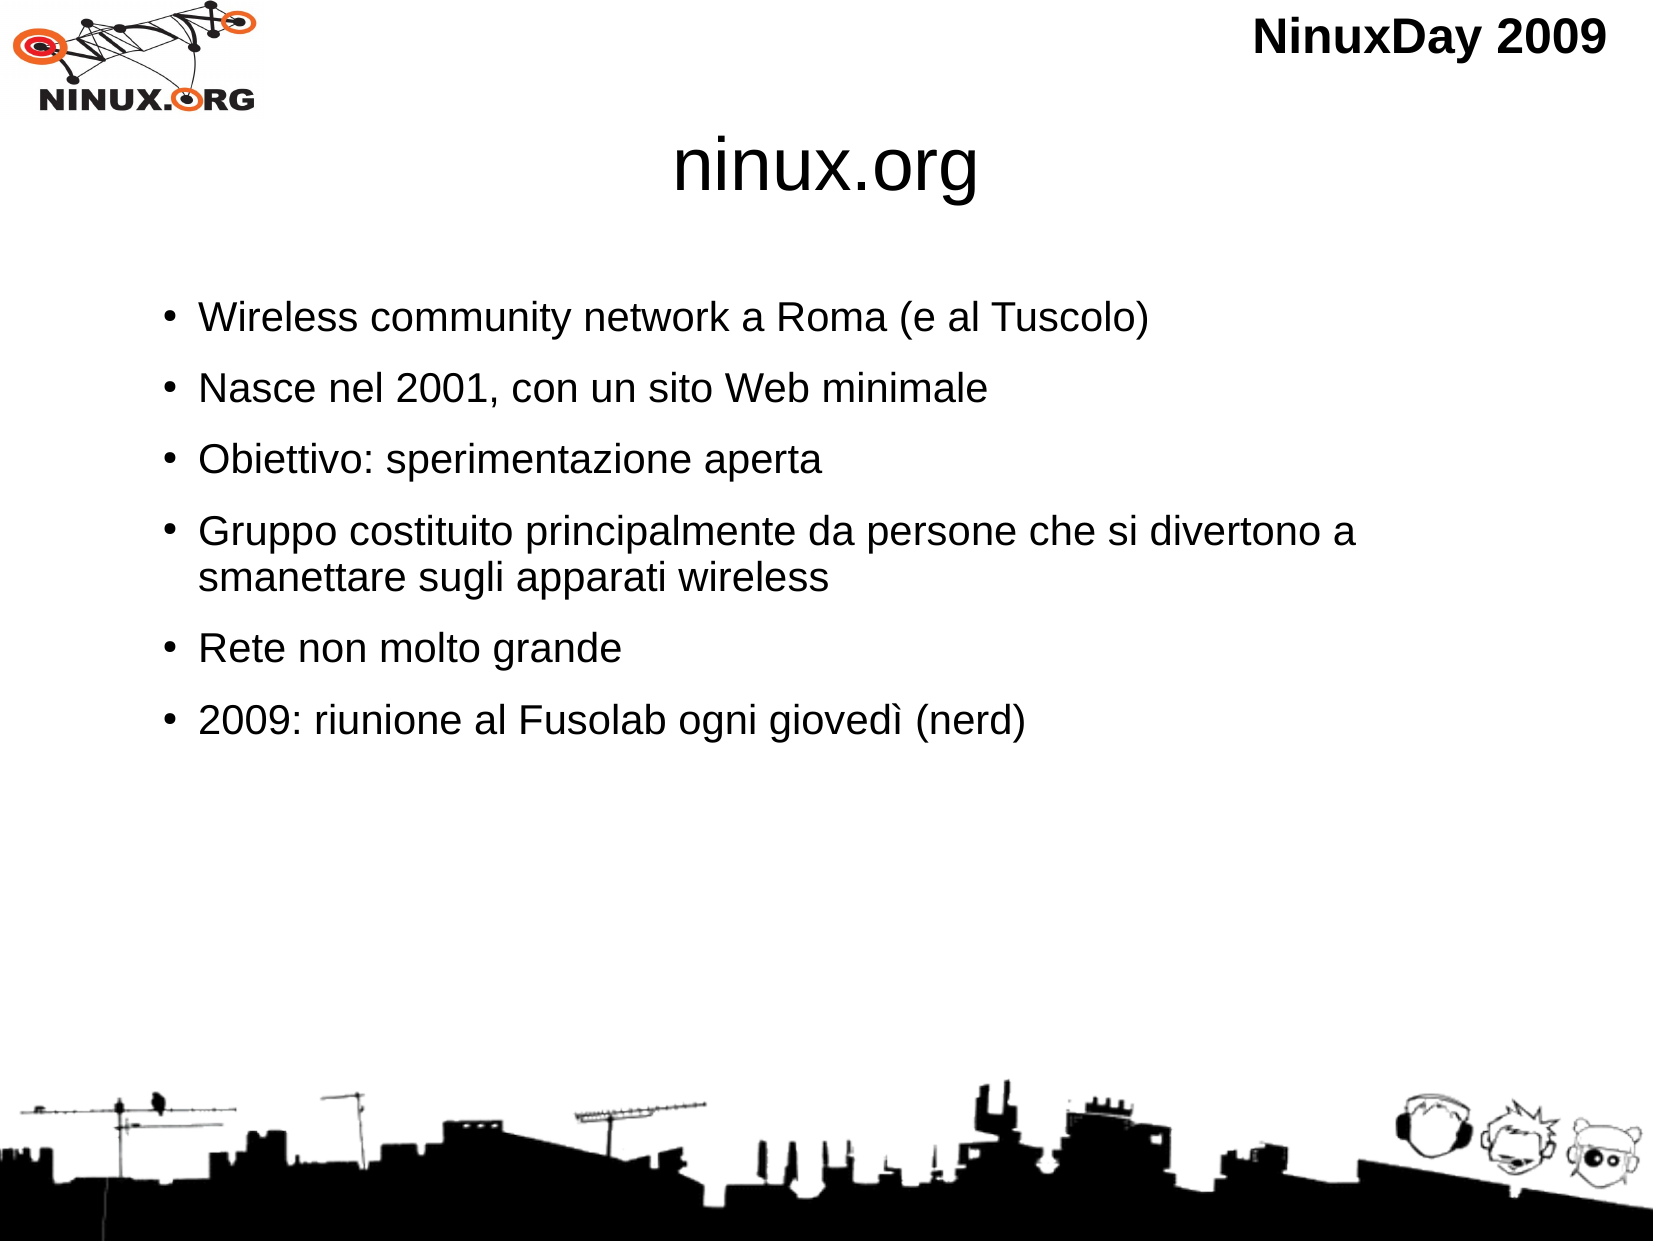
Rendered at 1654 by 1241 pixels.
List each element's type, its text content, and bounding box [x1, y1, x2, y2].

picture [0, 1078, 1653, 1241]
title ninux.org [82, 61, 1571, 269]
picture [0, 0, 264, 119]
text_box Wireless community network a Roma (e al Tuscolo) Nasce nel 2001, con un sito Web minimale Obiettivo: sperimentazione aperta Gruppo costituito principalmente da persone che si divertono a smanettare sugli apparati wireless Rete non molto grande 2009: riunione al Fusolab ogni giovedì (nerd) [112, 286, 1538, 1078]
text_box NinuxDay 2009 [1237, 0, 1650, 80]
